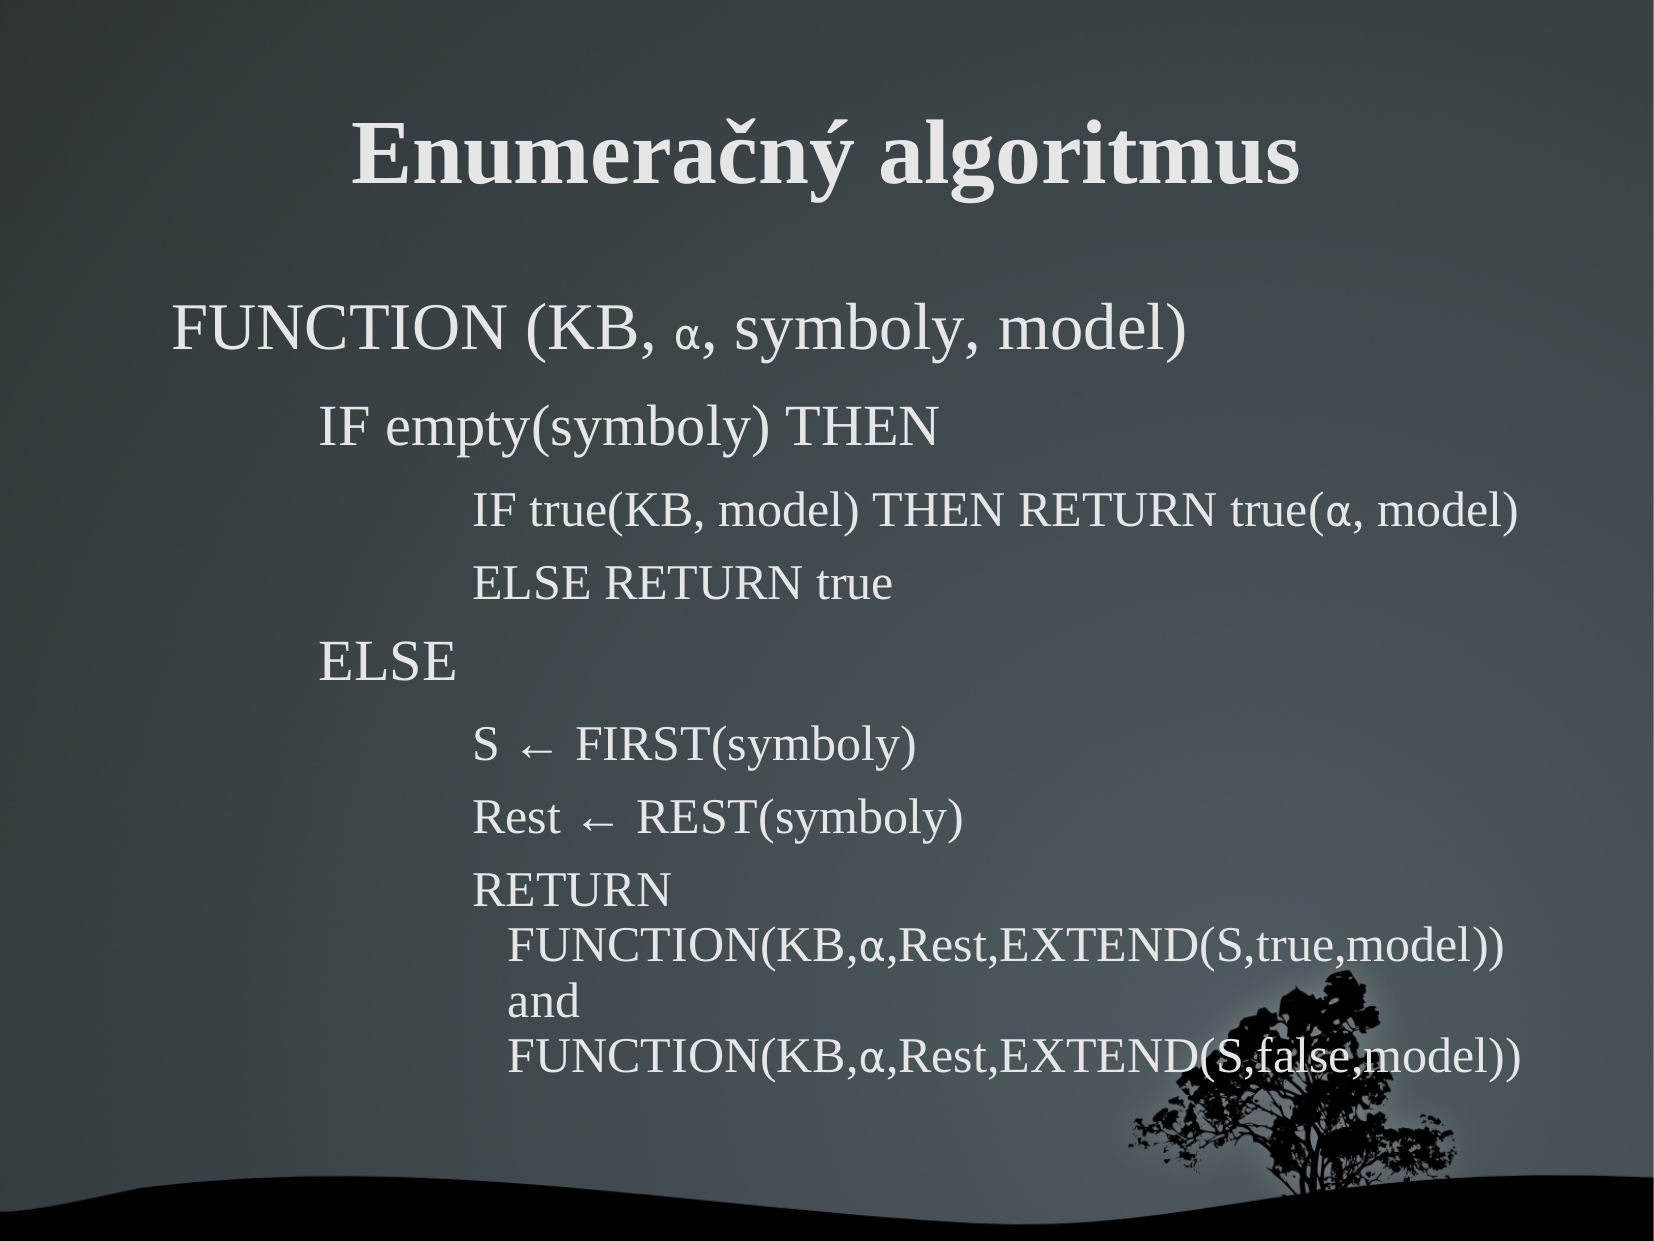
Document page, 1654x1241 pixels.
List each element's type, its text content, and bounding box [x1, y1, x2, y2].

list FUNCTION (KB, α, symboly, model) IF empty(symboly) THEN IF true(KB, model) THEN RETURN true(α, model) ELSE RETURN true ELSE S ← FIRST(symboly) Rest ← REST(symboly) RETURN FUNCTION(KB,α,Rest,EXTEND(S,true,model)) and FUNCTION(KB,α,Rest,EXTEND(S,false,model)) [82, 290, 1571, 1144]
title Enumeračný algoritmus [82, 56, 1571, 250]
picture [0, 0, 1654, 1241]
